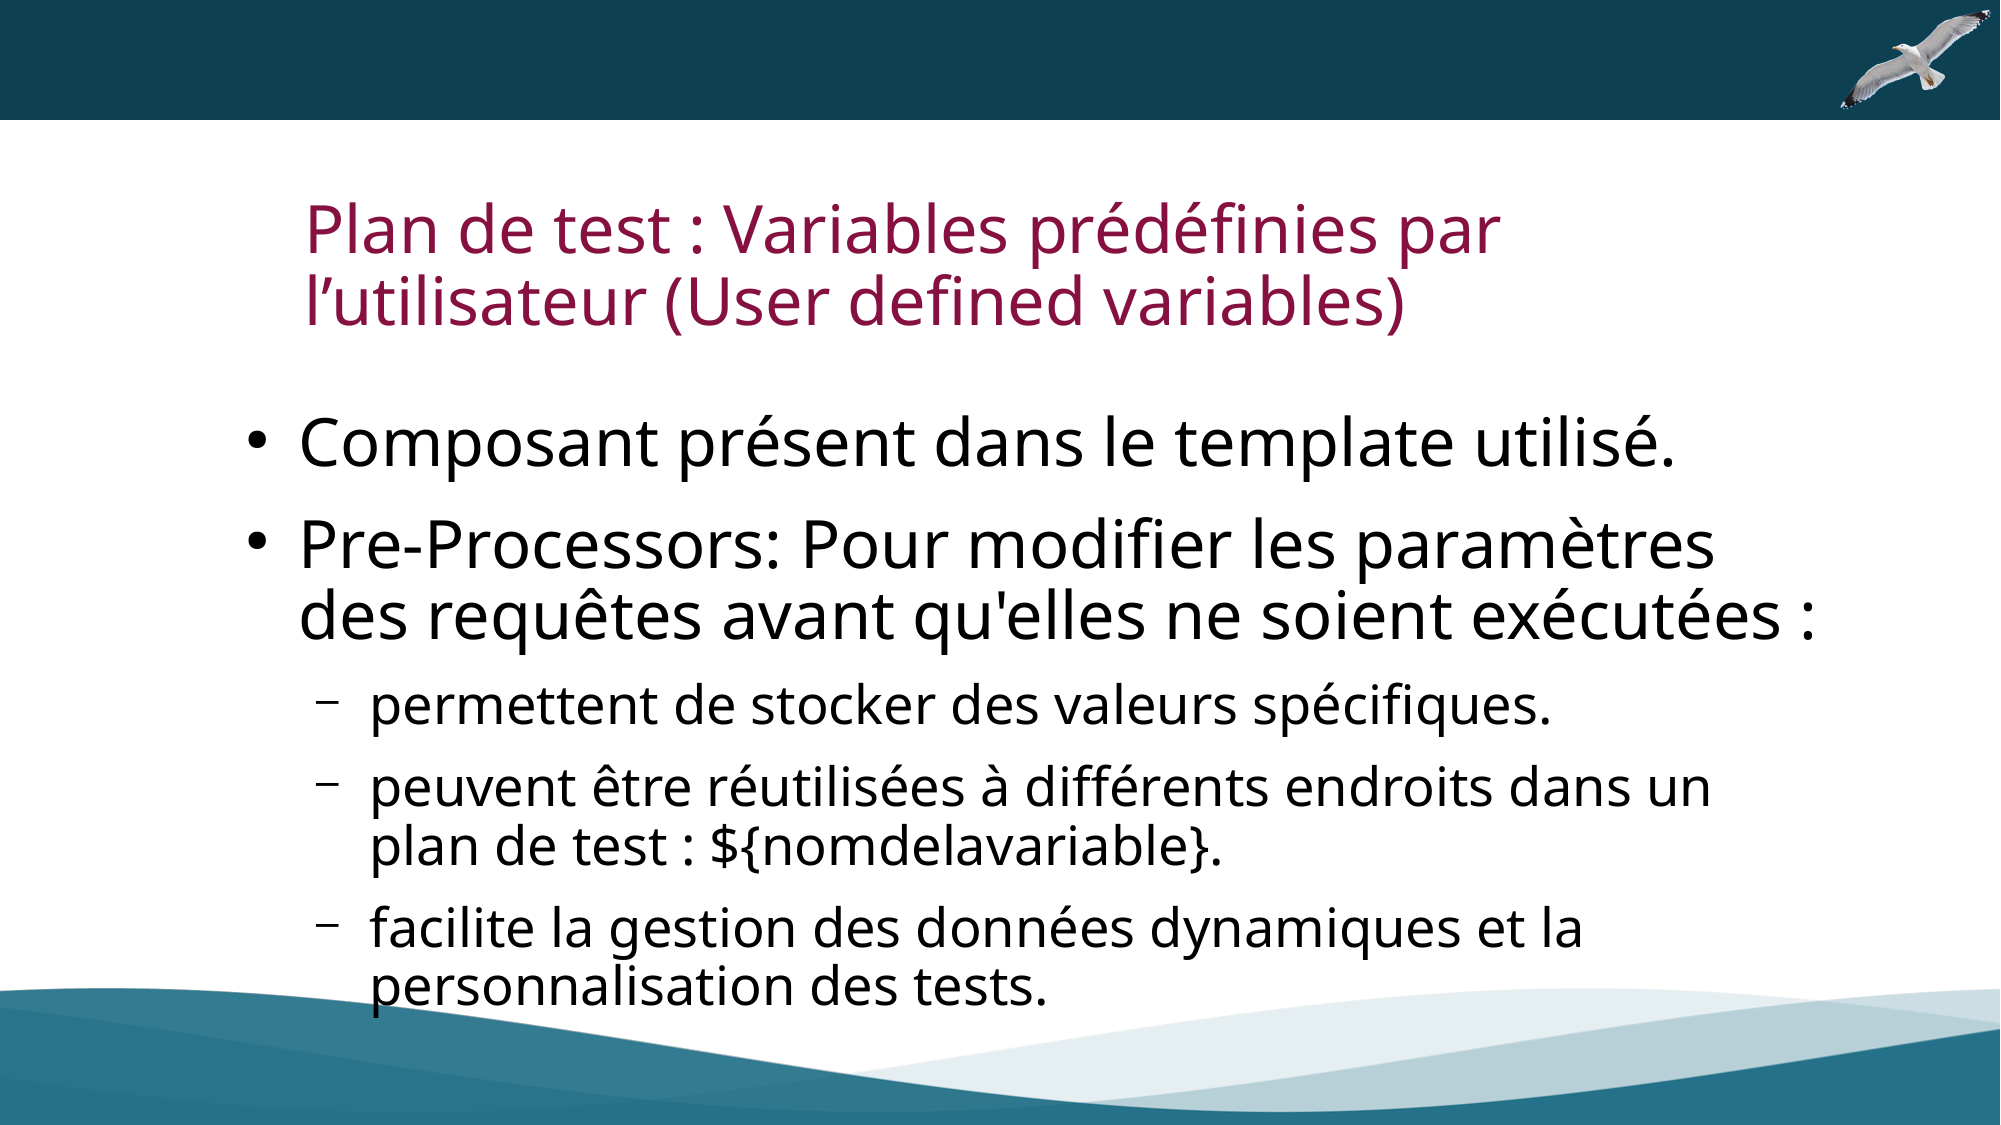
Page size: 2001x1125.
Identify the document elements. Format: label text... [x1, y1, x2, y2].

list Plan de test : Variables prédéfinies par l’utilisateur (User defined variables) [218, 188, 1689, 320]
picture [817, 979, 833, 1002]
picture [1820, 0, 2000, 120]
list Composant présent dans le template utilisé. Pre-Processors: Pour modifier les paramètres des requêtes avant qu'elles ne soient exécutées : permettent de stocker des valeurs spécifiques. peuvent être réutilisées à différents endroits dans un plan de test : ${nomdelavariable}. facilite la gestion des données dynamiques et la personnalisation des tests. [212, 401, 1855, 910]
picture [0, 974, 2000, 1125]
